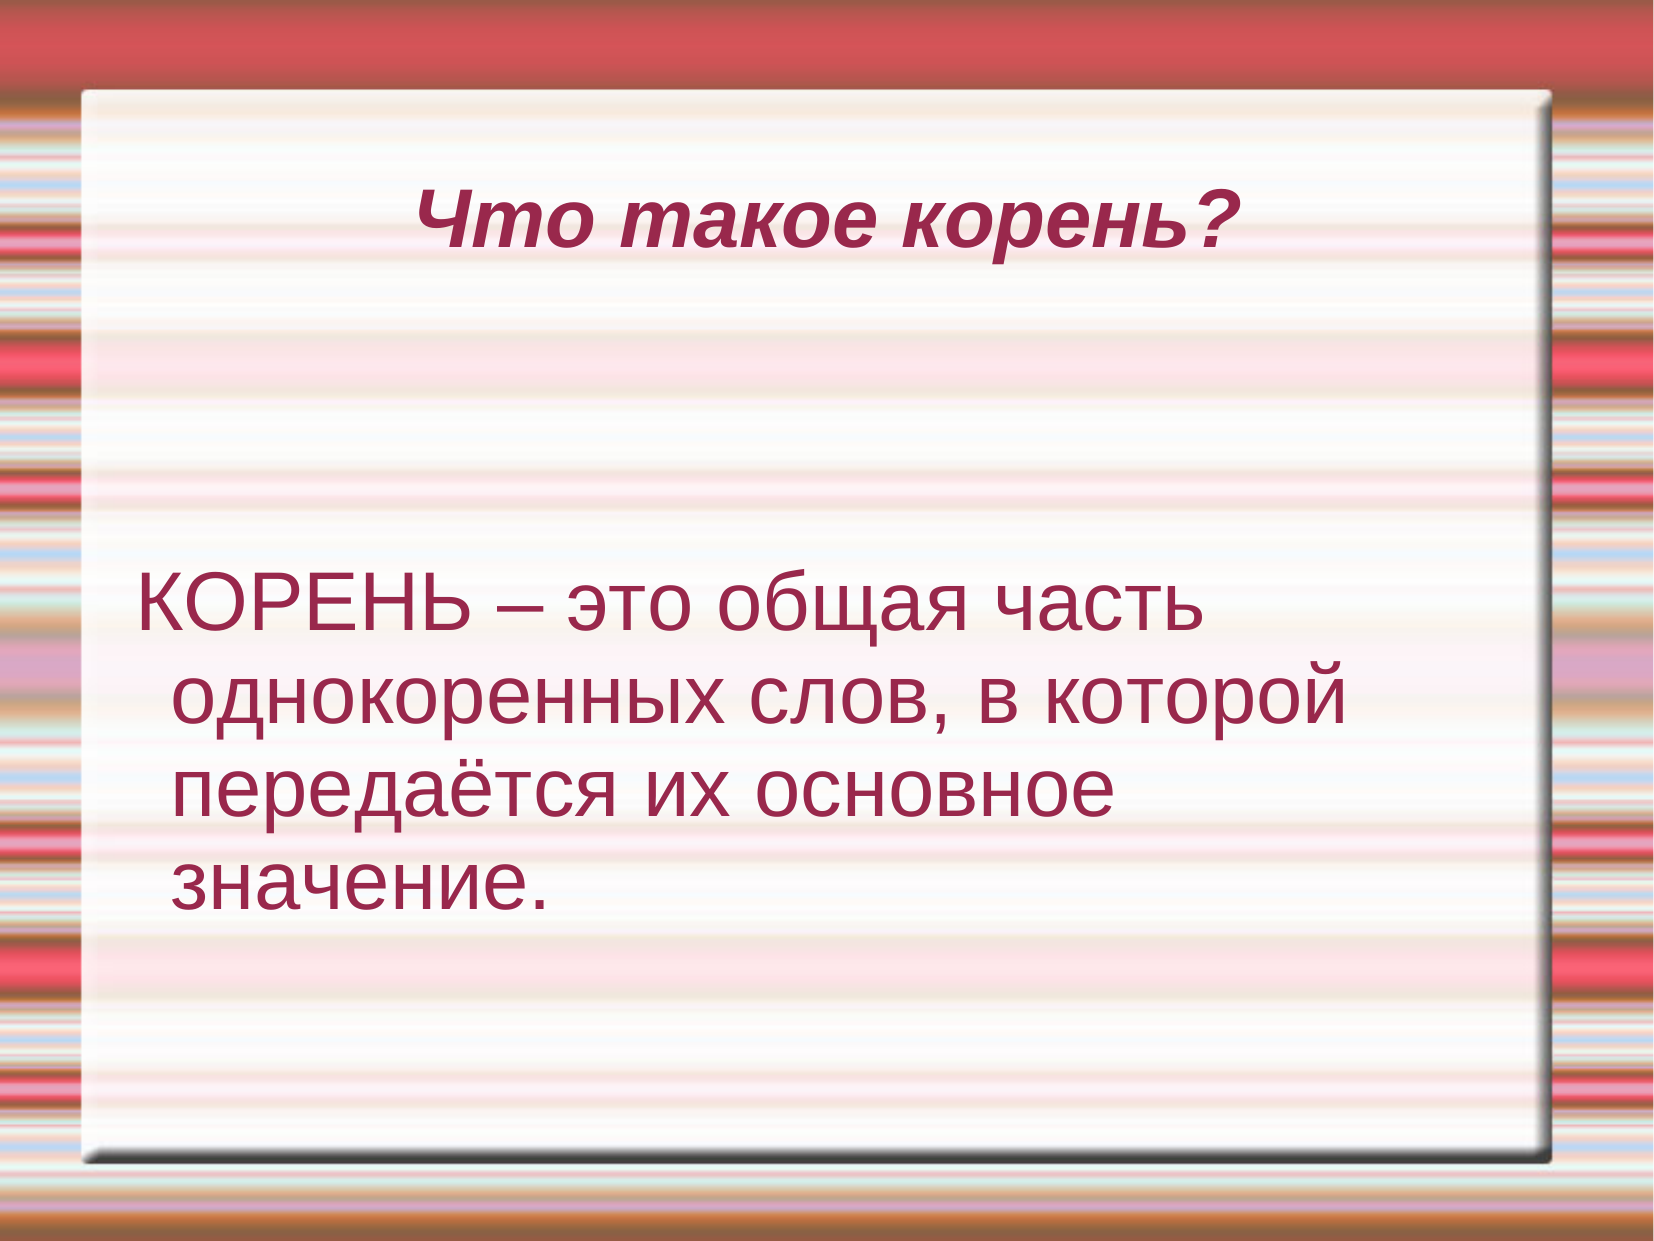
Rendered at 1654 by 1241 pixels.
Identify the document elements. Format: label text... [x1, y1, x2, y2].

picture [0, 0, 1654, 1241]
subtitle КОРЕНЬ – это общая часть однокоренных слов, в которой передаётся их основное значение. [134, 358, 1516, 1125]
title Что такое корень? [121, 122, 1534, 315]
